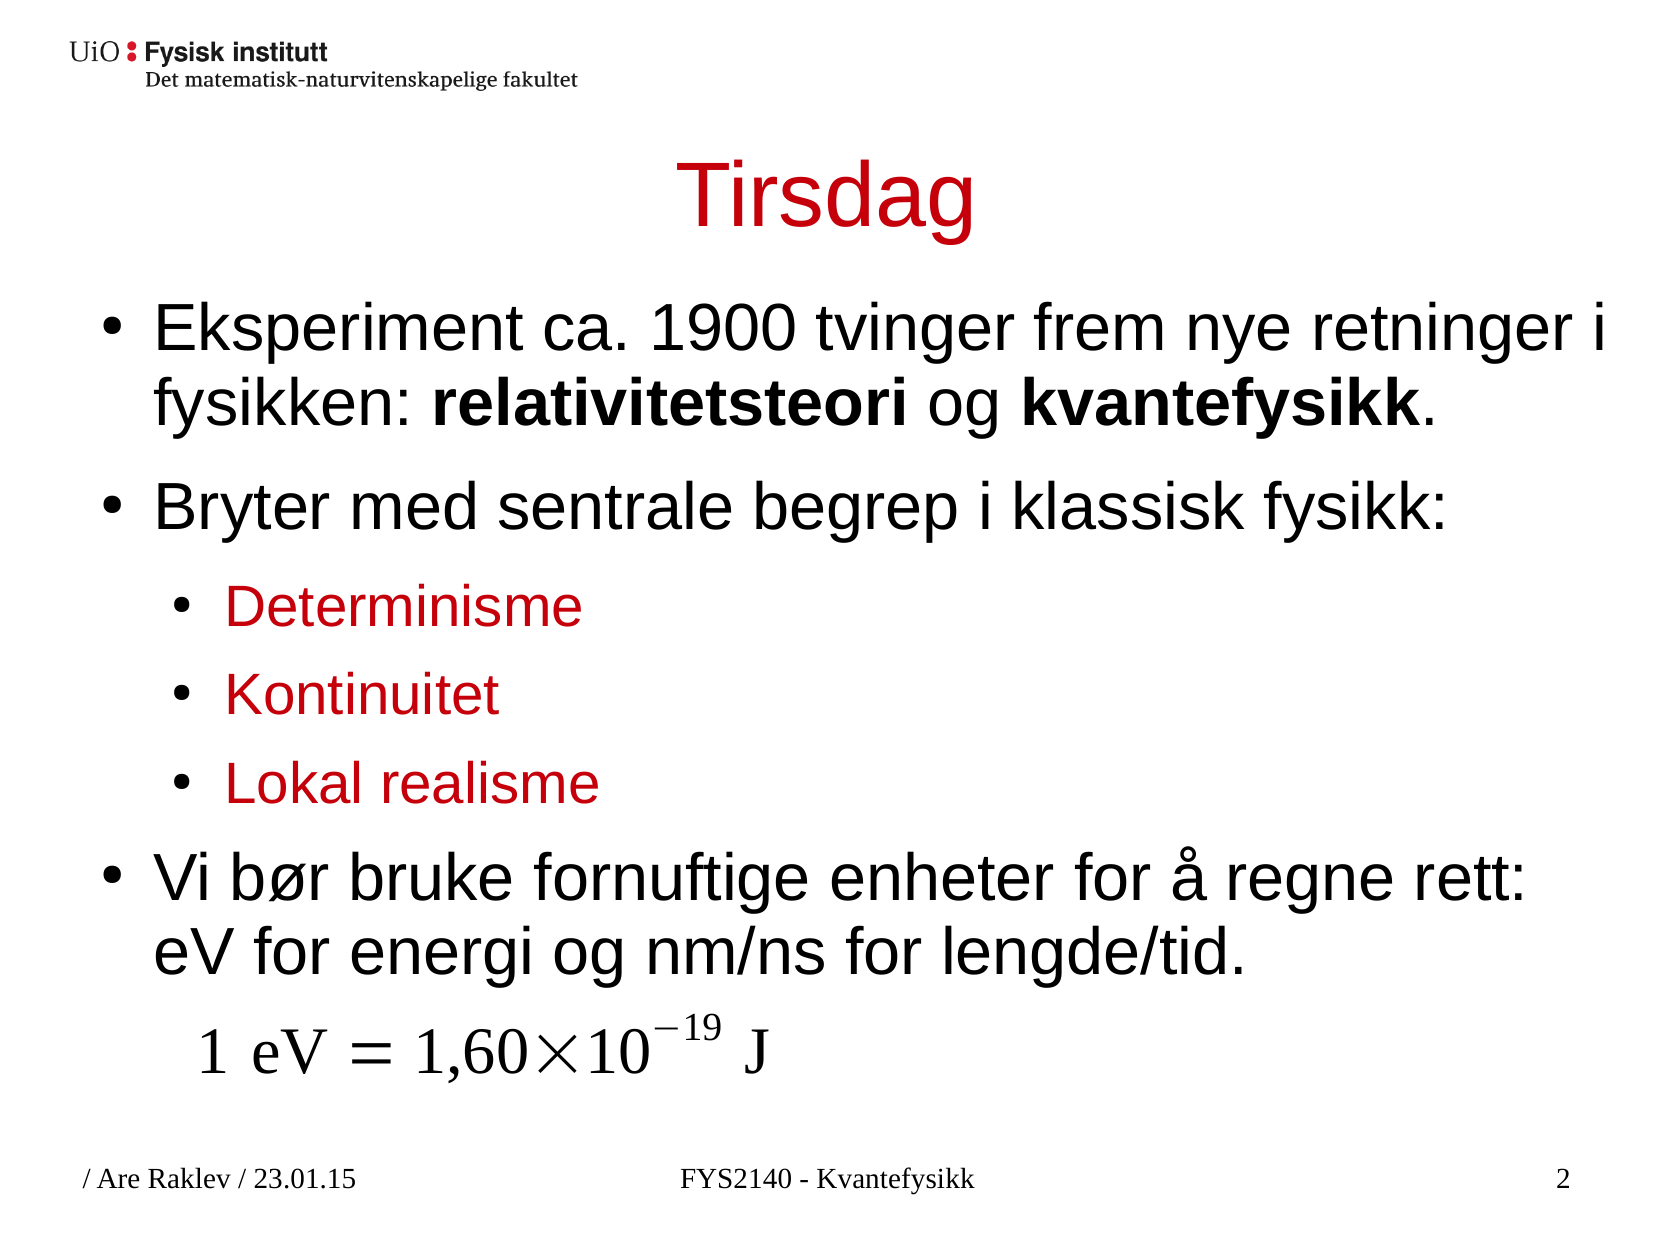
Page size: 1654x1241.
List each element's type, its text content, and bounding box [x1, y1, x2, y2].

title Tirsdag [82, 90, 1571, 290]
list Eksperiment ca. 1900 tvinger frem nye retninger i fysikken: relativitetsteori og kvantefysikk. Bryter med sentrale begrep i klassisk fysikk: Determinisme Kontinuitet Lokal realisme Vi bør bruke fornuftige enheter for å regne rett: eV for energi og nm/ns for lengde/tid. [82, 290, 1613, 1094]
chart [191, 1004, 780, 1088]
picture [68, 37, 581, 93]
